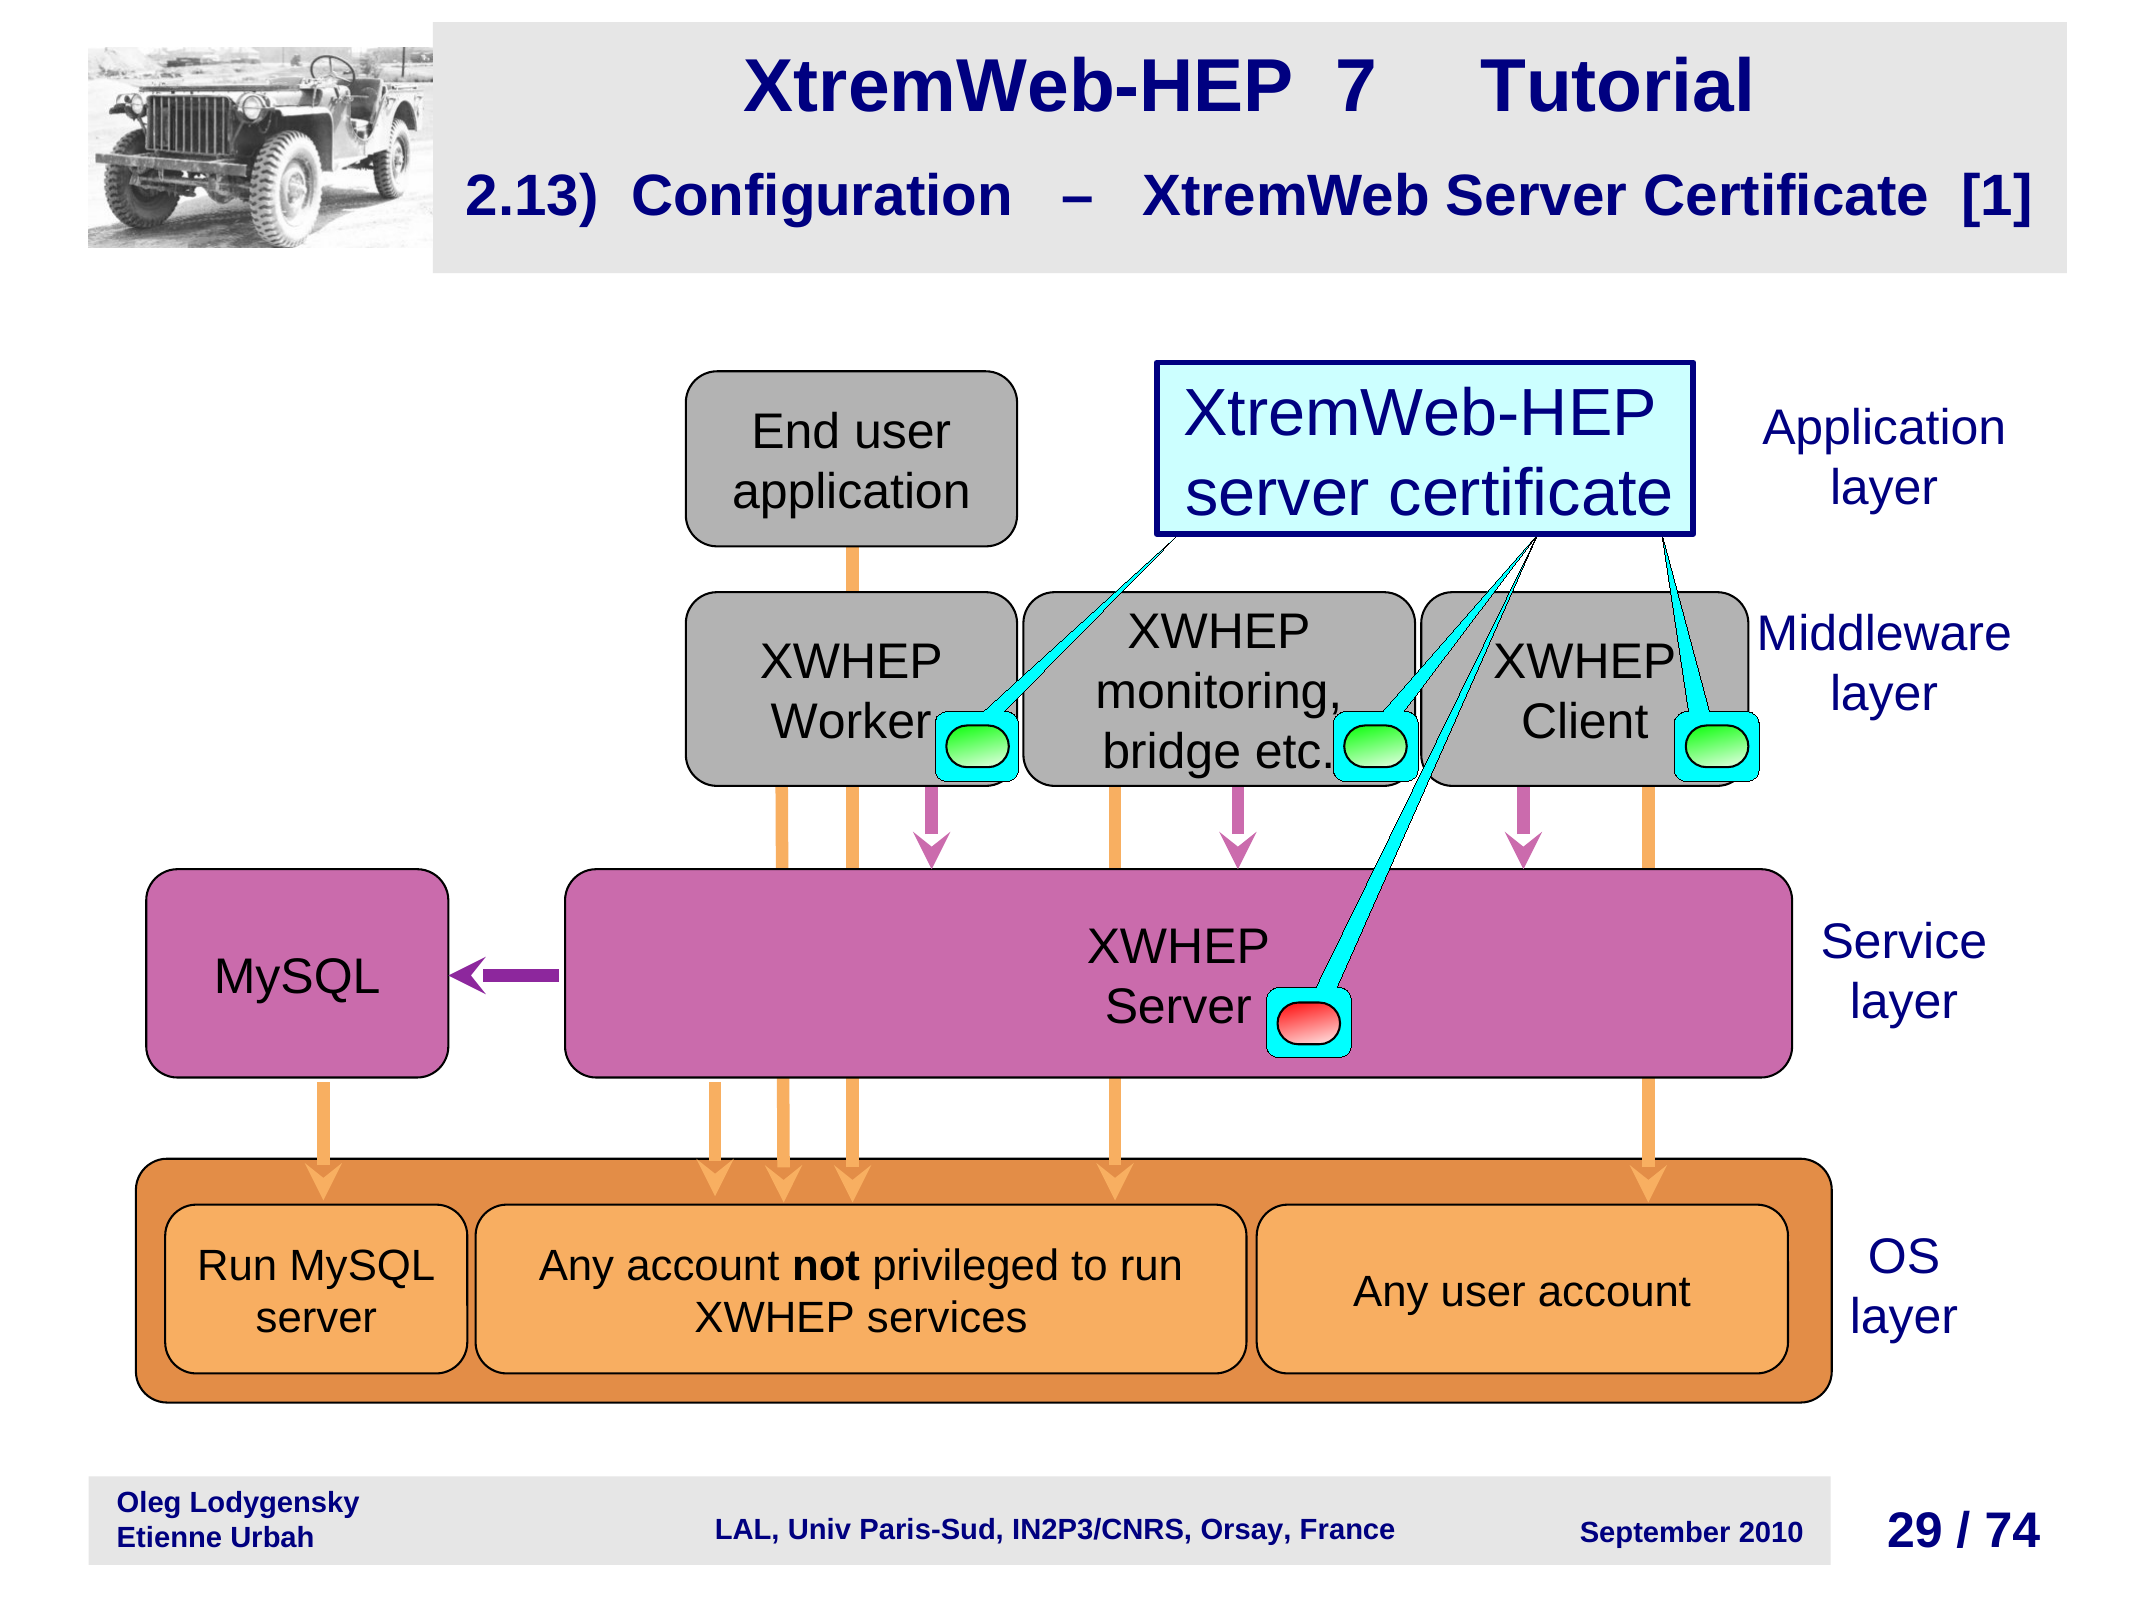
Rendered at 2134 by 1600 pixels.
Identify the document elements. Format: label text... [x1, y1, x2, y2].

text_box Any account not privileged to run XWHEP services [475, 1204, 1247, 1374]
text_box Any user account [1256, 1204, 1789, 1374]
text_box [1661, 534, 1760, 782]
text_box Application layer [1731, 394, 2038, 526]
text_box XWHEP Client [1421, 592, 1486, 666]
text_box [1266, 534, 1538, 1058]
text_box End user application [685, 371, 1018, 547]
picture [88, 47, 433, 248]
text_box MySQL [146, 869, 449, 1078]
text_box XtremWeb-HEP server certificate [1156, 362, 1694, 534]
title 2.13) Configuration – XtremWeb Server Certificate [1] [442, 118, 2067, 266]
text_box XWHEP Client [1431, 592, 1733, 786]
text_box OS layer [1840, 1223, 1968, 1344]
text_box XWHEP monitoring, bridge etc. [1023, 592, 1113, 674]
text_box [697, 1158, 733, 1172]
text_box Run MySQL server [165, 1204, 468, 1374]
text_box [135, 1158, 1832, 1403]
text_box XWHEP monitoring, bridge etc. [1023, 592, 1416, 786]
text_box XWHEP Client [1421, 592, 1508, 766]
text_box Middleware layer [1739, 600, 2038, 732]
text_box [935, 536, 1177, 782]
text_box XWHEP Client [1678, 592, 1749, 711]
text_box XWHEP Server [565, 869, 1793, 1078]
text_box Service layer [1811, 908, 1997, 1029]
text_box XWHEP Worker [685, 592, 1018, 786]
